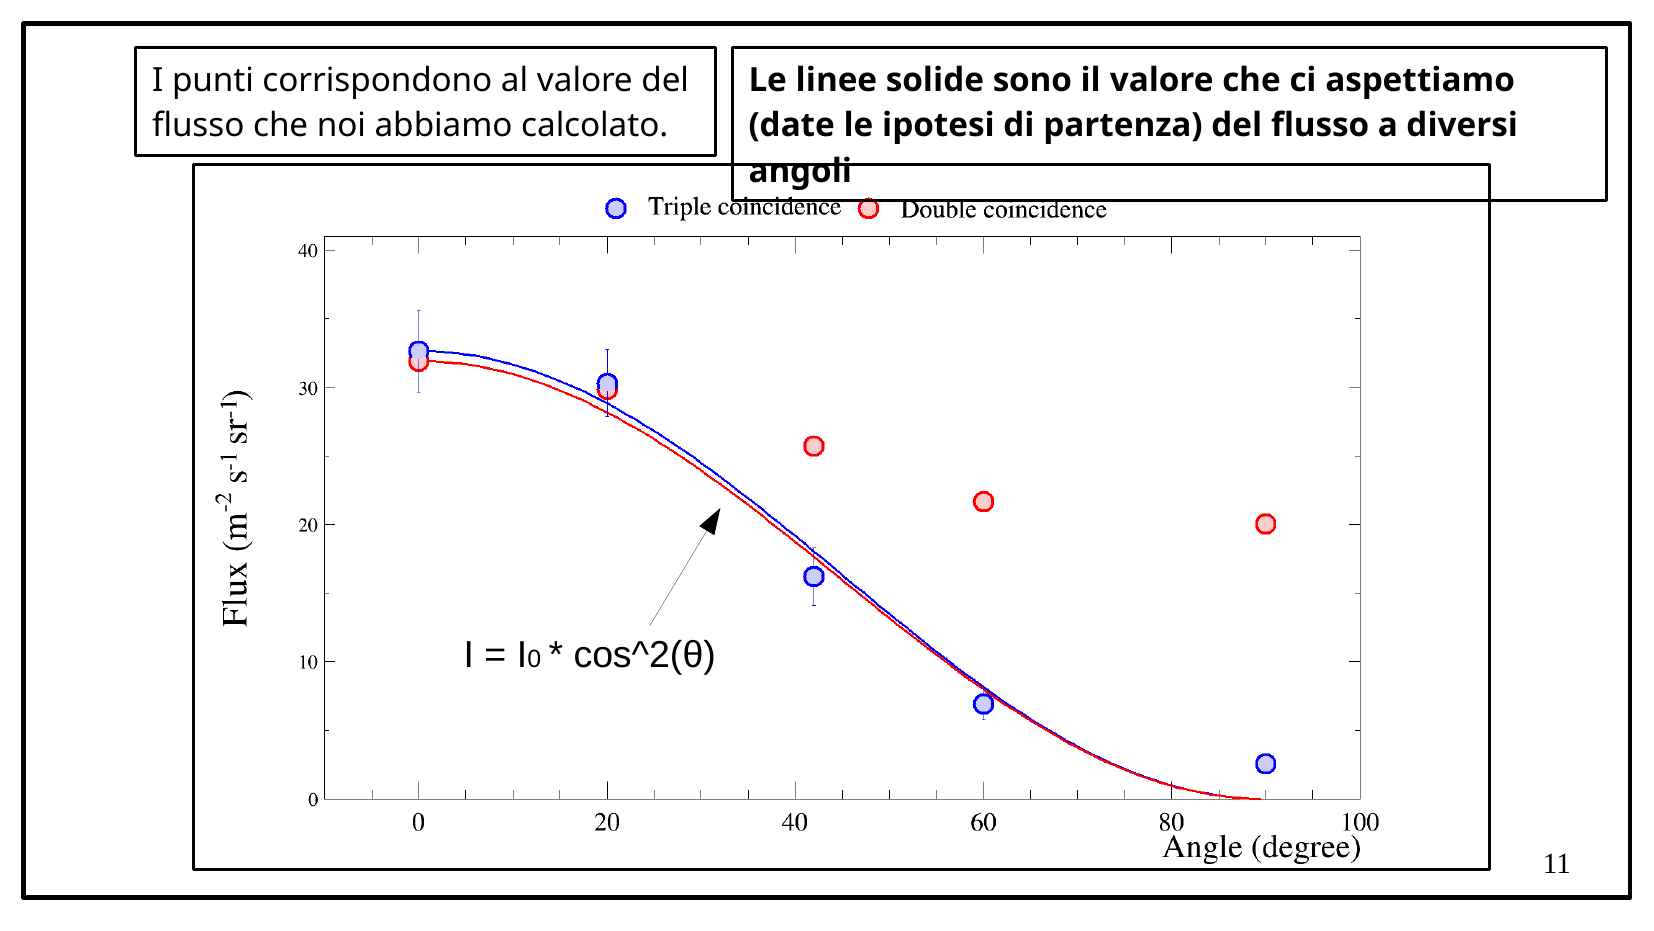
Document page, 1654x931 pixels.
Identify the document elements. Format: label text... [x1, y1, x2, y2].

picture [195, 166, 1489, 869]
picture [734, 166, 1489, 199]
picture [818, 168, 825, 178]
picture [797, 168, 804, 178]
text_box I punti corrispondono al valore del flusso che noi abbiamo calcolato. [135, 47, 716, 142]
text_box Le linee solide sono il valore che ci aspettiamo (date le ipotesi di partenza) del flusso a diversi angoli [732, 47, 1607, 140]
text_box I = I0 * cos^2(θ) [448, 625, 768, 683]
